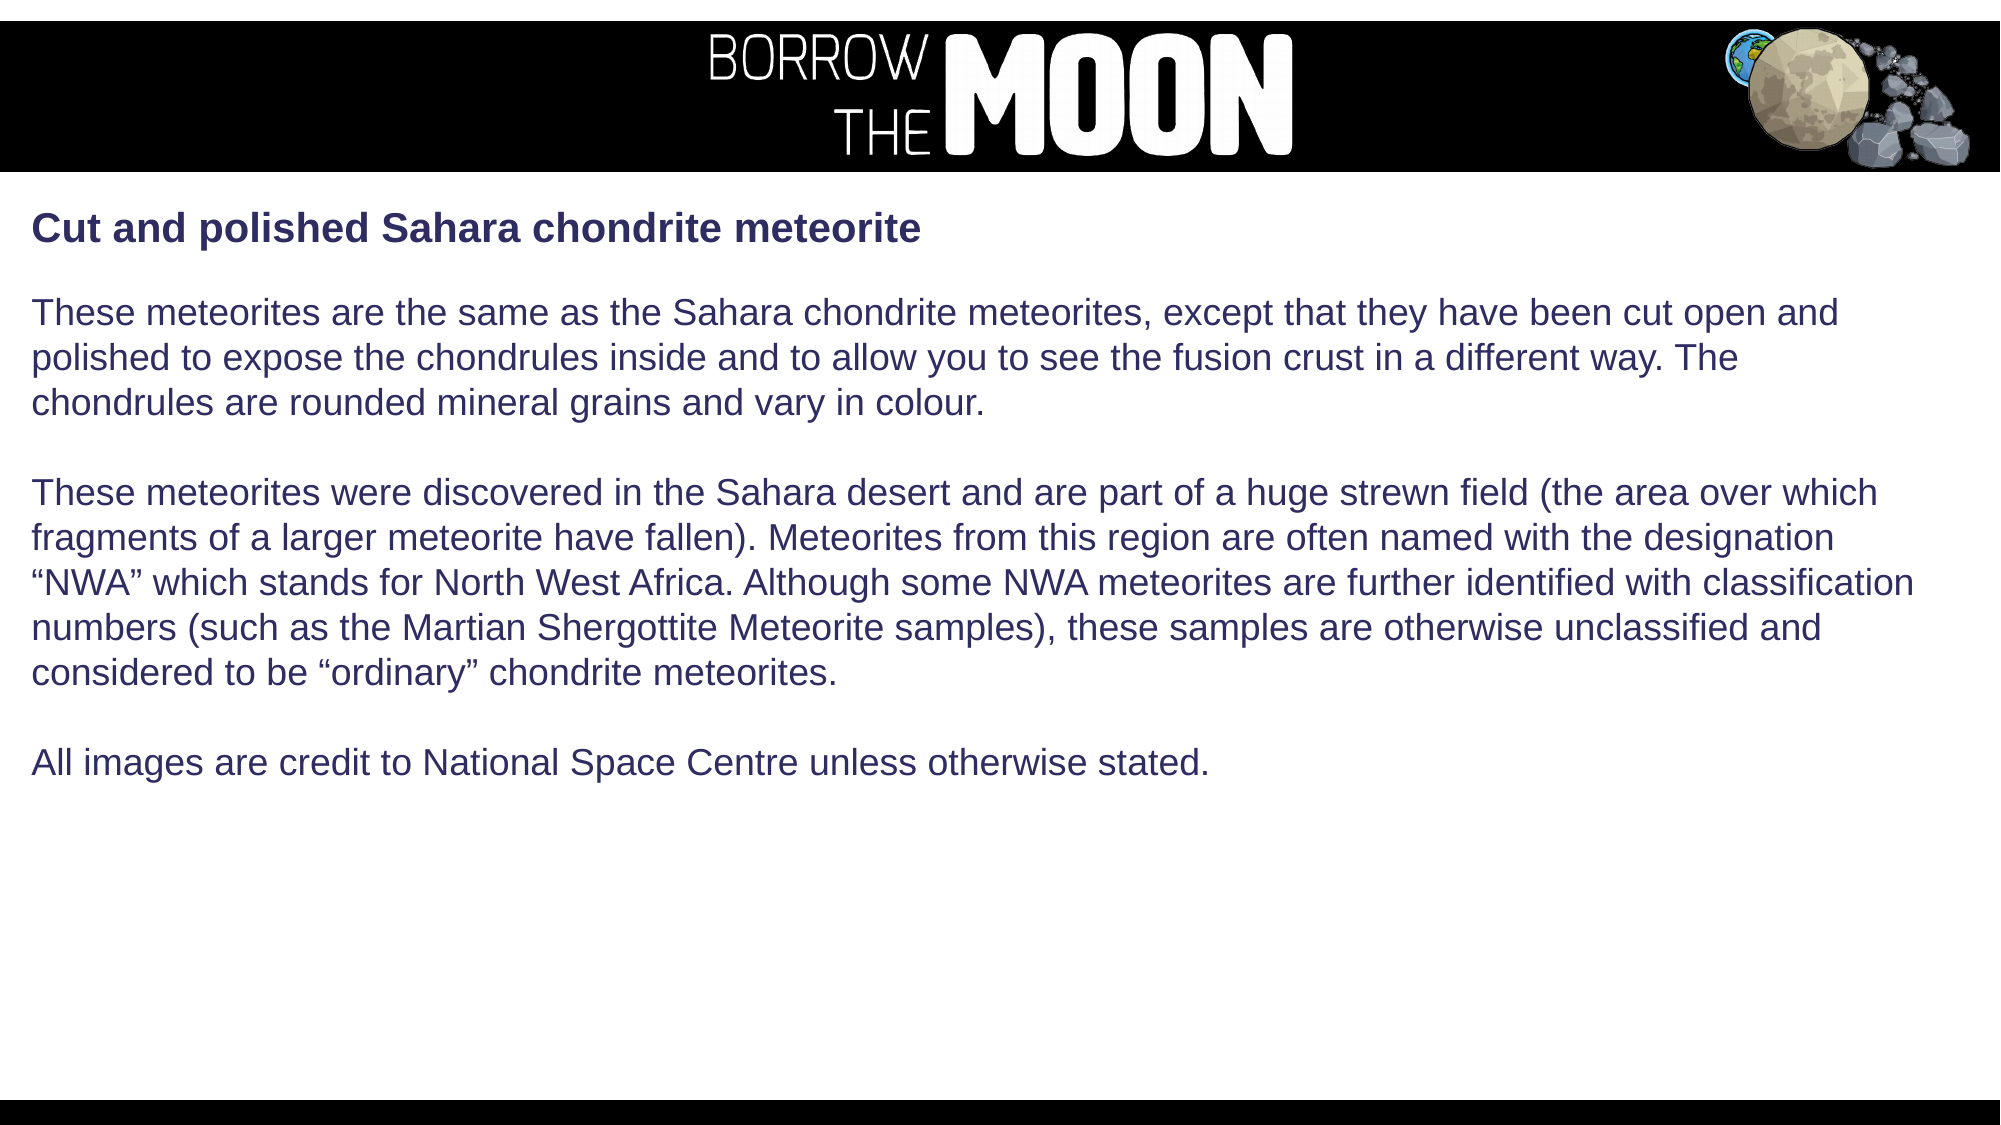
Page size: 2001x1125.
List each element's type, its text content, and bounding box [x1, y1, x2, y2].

text_box Cut and polished Sahara chondrite meteorite These meteorites are the same as the Sahara chondrite meteorites, except that they have been cut open and polished to expose the chondrules inside and to allow you to see the fusion crust in a different way. The chondrules are rounded mineral grains and vary in colour. These meteorites were discovered in the Sahara desert and are part of a huge strewn field (the area over which fragments of a larger meteorite have fallen). Meteorites from this region are often named with the designation “NWA” which stands for North West Africa. Although some NWA meteorites are further identified with classification numbers (such as the Martian Shergottite Meteorite samples), these samples are otherwise unclassified and considered to be “ordinary” chondrite meteorites. All images are credit to National Space Centre unless otherwise stated. [16, 193, 1944, 797]
